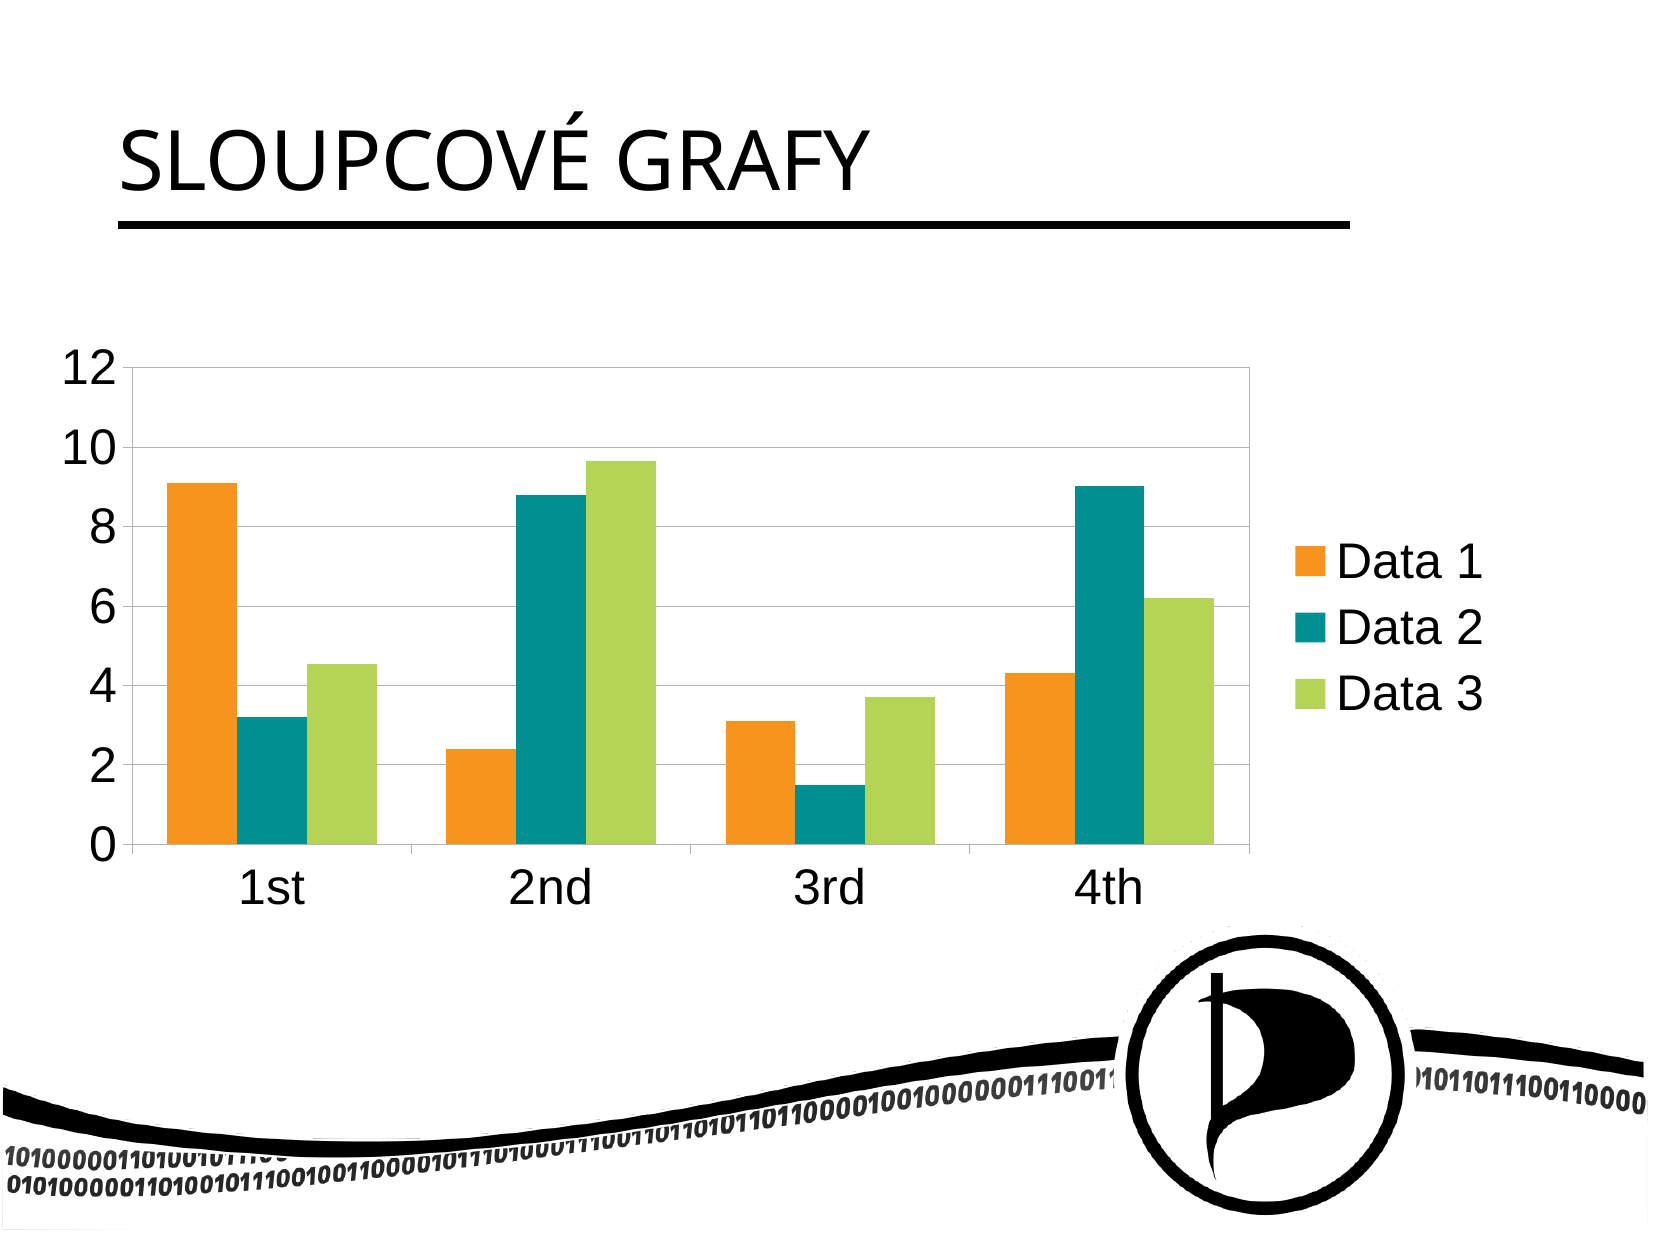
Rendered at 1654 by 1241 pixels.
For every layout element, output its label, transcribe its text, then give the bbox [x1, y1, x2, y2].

title SLOUPCOVÉ GRAFY [118, 8, 1576, 216]
chart [31, 327, 1514, 928]
picture [0, 922, 1648, 1230]
